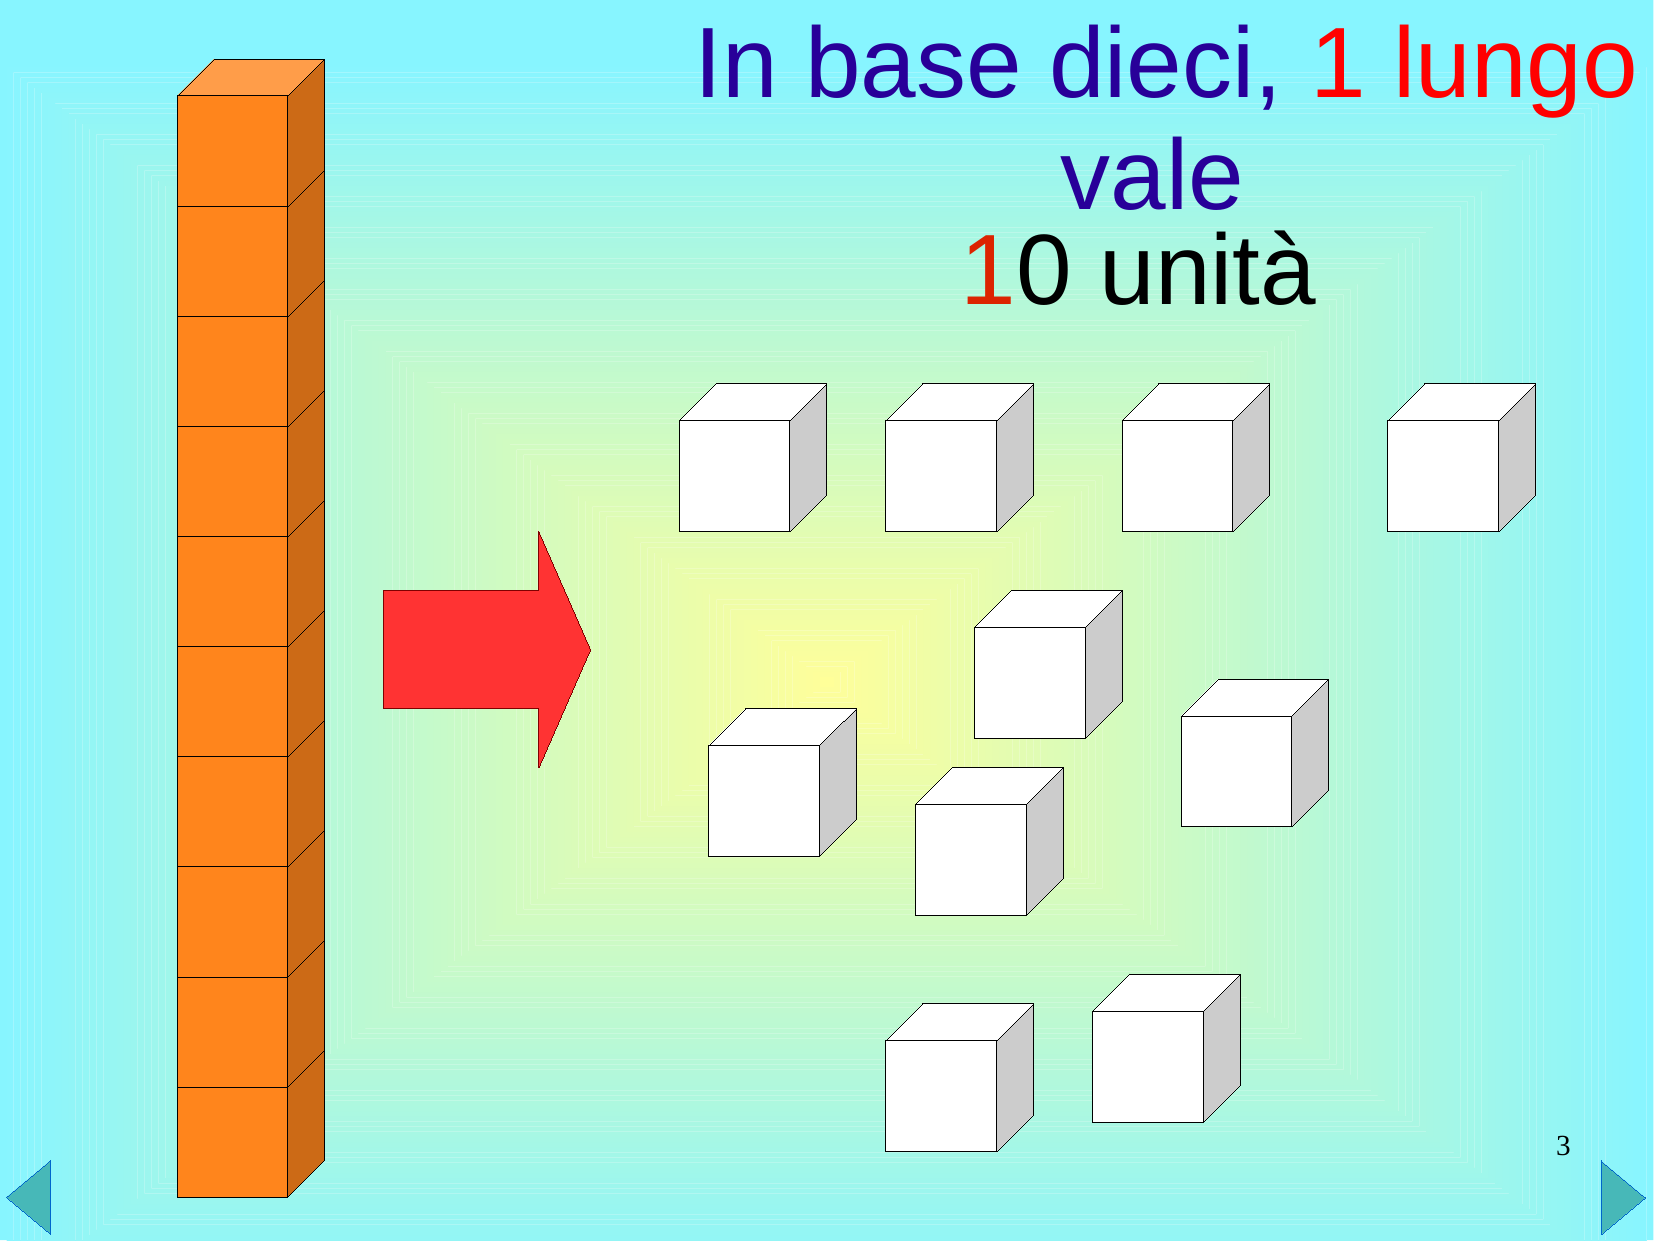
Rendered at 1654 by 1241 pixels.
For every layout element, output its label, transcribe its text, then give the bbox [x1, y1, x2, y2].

text_box [1092, 974, 1241, 1123]
text_box [974, 590, 1123, 739]
text_box [915, 767, 1064, 916]
text_box 10 unità [679, 206, 1654, 334]
text_box [885, 1003, 1034, 1152]
text_box [1181, 679, 1329, 827]
text_box [679, 383, 827, 532]
text_box [1387, 383, 1536, 532]
text_box [1122, 383, 1270, 532]
text_box [6, 1160, 51, 1235]
text_box [708, 708, 857, 857]
text_box In base dieci, 1 lungo vale [679, 0, 1654, 206]
text_box [1601, 1160, 1646, 1235]
text_box [177, 59, 325, 1198]
text_box [383, 531, 591, 768]
text_box [885, 383, 1034, 532]
